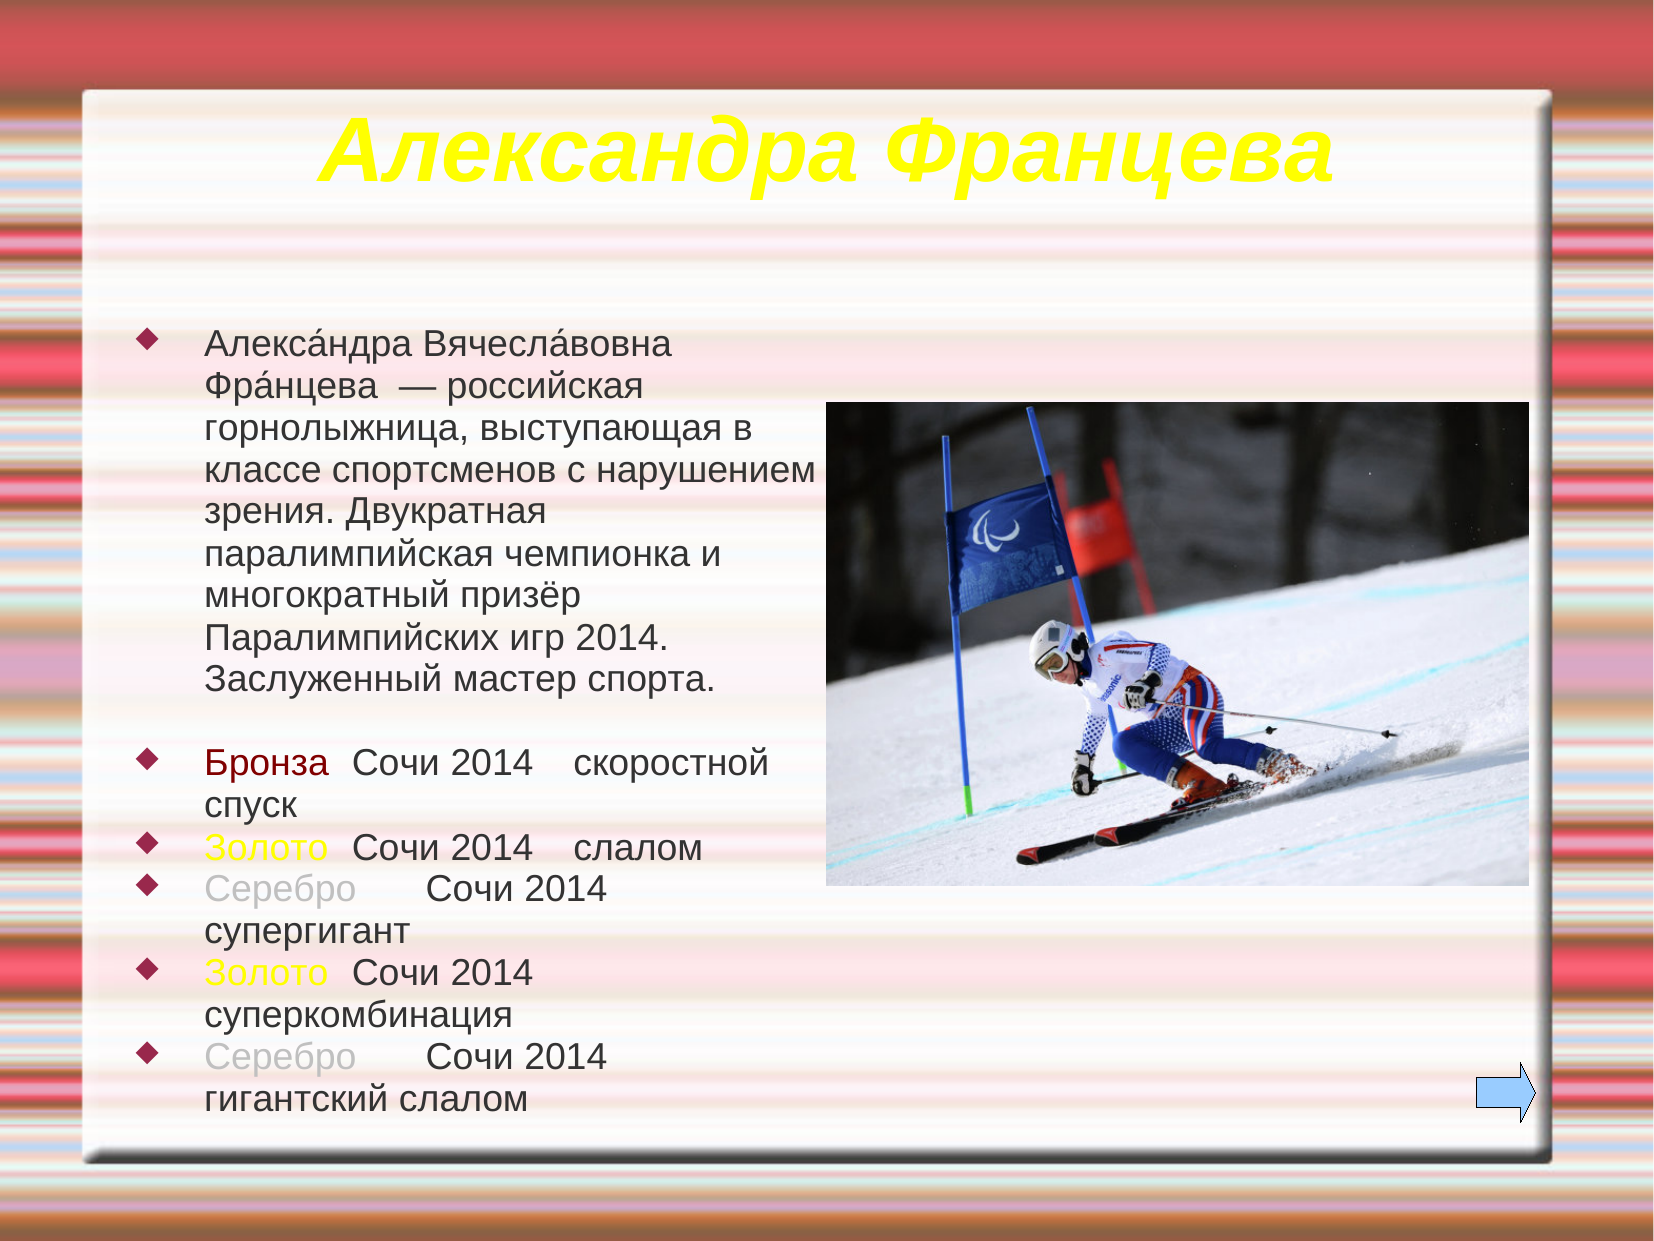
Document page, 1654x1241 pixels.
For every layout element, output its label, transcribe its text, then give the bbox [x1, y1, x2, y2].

text_box [1476, 1062, 1536, 1123]
title Александра Францева [121, 53, 1534, 247]
picture [0, 0, 1654, 1241]
list Алекса́ндра Вячесла́вовна Фра́нцева — российская горнолыжница, выступающая в классе спортсменов с нарушением зрения. Двукратная паралимпийская чемпионка и многократный призёр Паралимпийских игр 2014. Заслуженный мастер спорта. Бронза Сочи 2014 скоростной спуск Золото Сочи 2014 слалом Серебро Сочи 2014 супергигант Золото Сочи 2014 суперкомбинация Серебро Сочи 2014 гигантский слалом [121, 322, 824, 1118]
